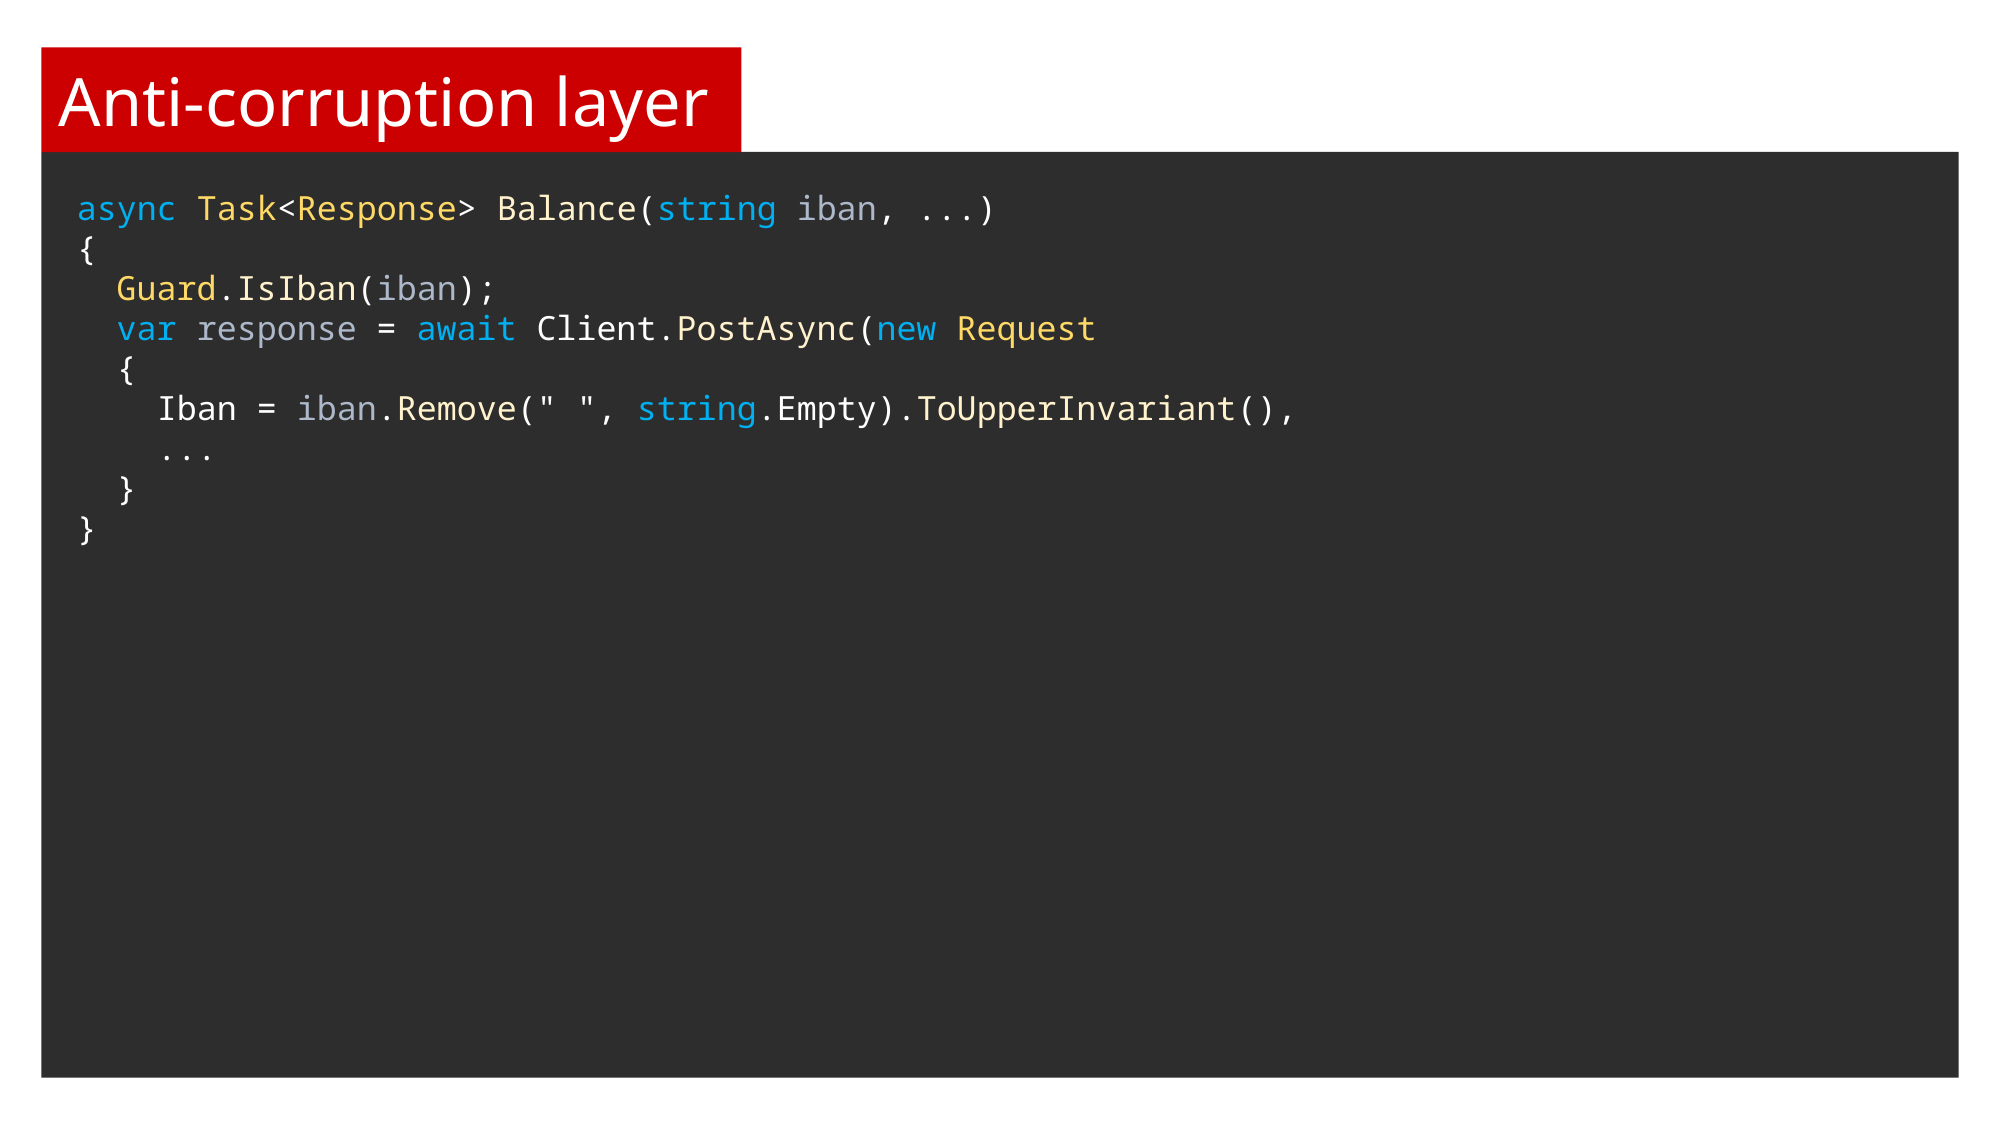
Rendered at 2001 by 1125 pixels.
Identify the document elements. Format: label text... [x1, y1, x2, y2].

text_box Anti-corruption layer [41, 47, 742, 153]
text_box [41, 152, 1959, 1078]
text_box async Task<Response> Balance(string iban, ...) { Guard.IsIban(iban); var response = await Client.PostAsync(new Request { Iban = iban.Remove(" ", string.Empty).ToUpperInvariant(), ... } } [41, 152, 1602, 558]
